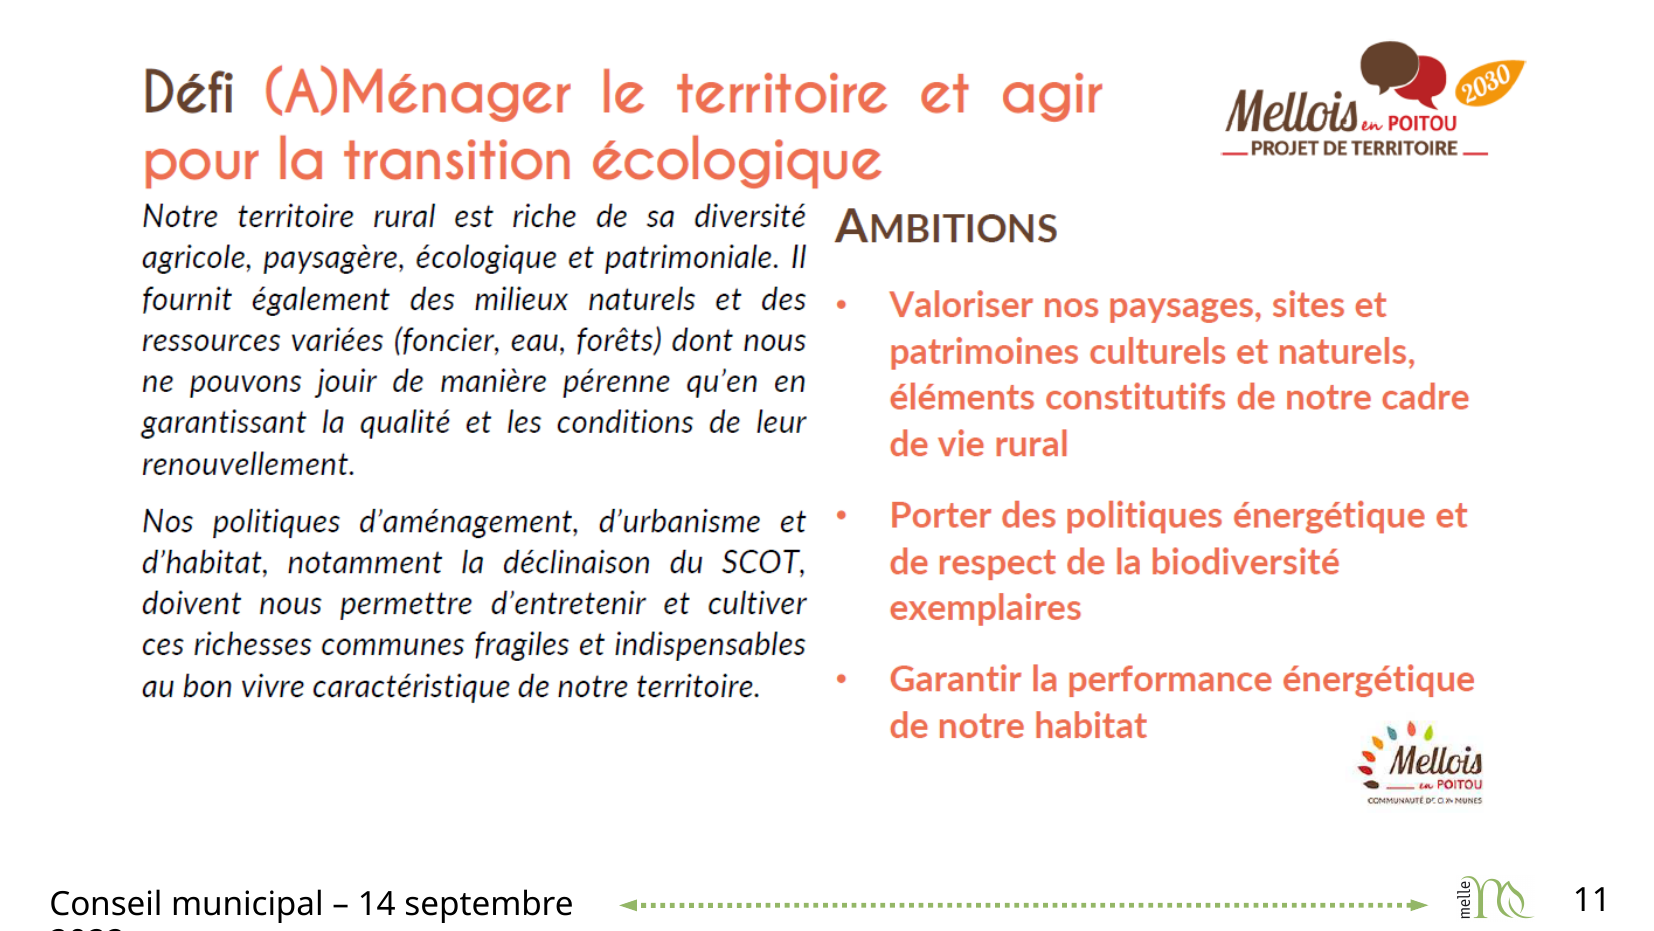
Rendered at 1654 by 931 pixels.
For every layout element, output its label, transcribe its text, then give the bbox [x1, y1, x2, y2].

picture [101, 19, 1536, 827]
text_box Conseil municipal – 14 septembre 2022 [34, 875, 602, 931]
picture [1456, 875, 1535, 922]
